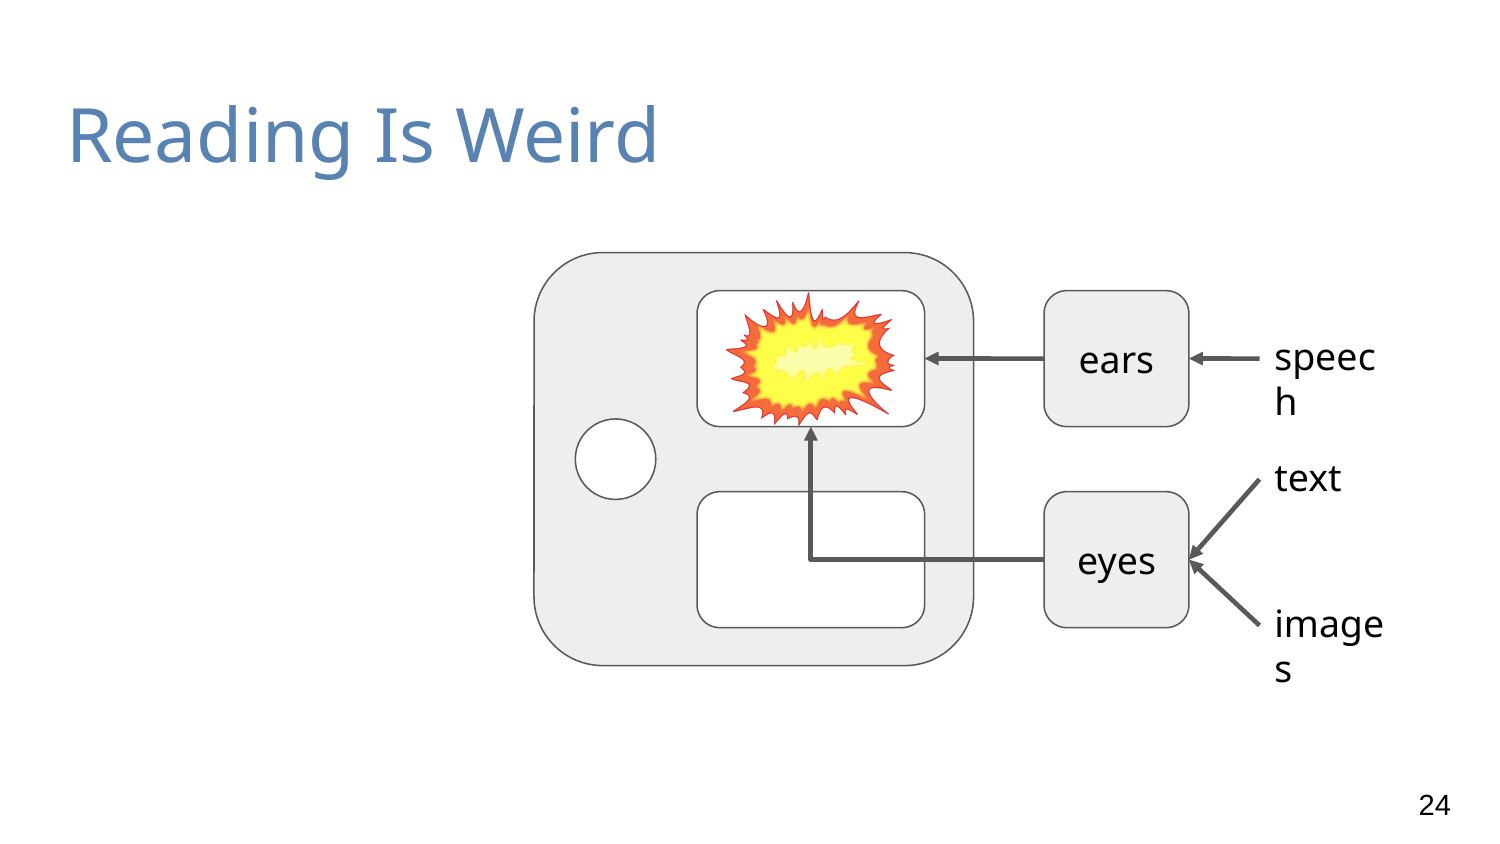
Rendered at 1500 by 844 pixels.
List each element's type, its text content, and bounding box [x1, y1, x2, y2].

title Reading Is Weird [51, 72, 1449, 189]
text_box [533, 252, 974, 666]
text_box images [1259, 585, 1405, 666]
text_box ears [1044, 290, 1189, 427]
text_box text [1259, 439, 1405, 520]
text_box eyes [1044, 491, 1189, 628]
text_box speech [1259, 318, 1405, 399]
picture [726, 292, 895, 426]
